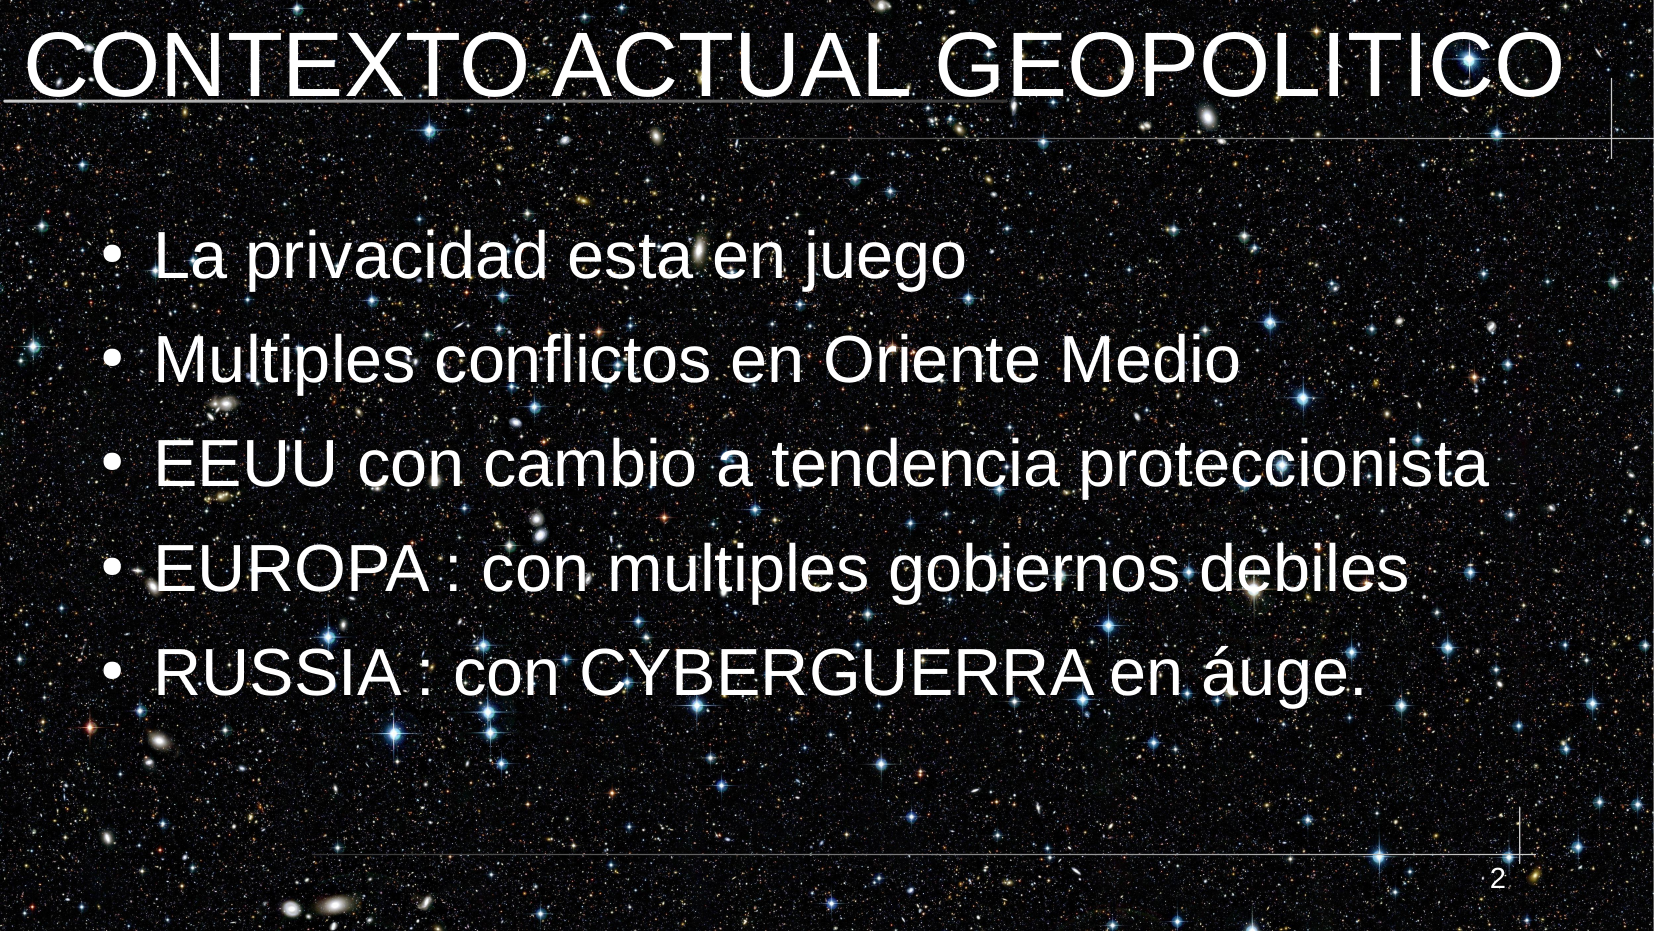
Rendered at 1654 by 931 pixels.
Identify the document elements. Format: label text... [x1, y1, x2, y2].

title CONTEXTO ACTUAL GEOPOLITICO [23, 11, 1589, 119]
picture [0, 0, 1654, 931]
list La privacidad esta en juego Multiples conflictos en Oriente Medio EEUU con cambio a tendencia proteccionista EUROPA : con multiples gobiernos debiles RUSSIA : con CYBERGUERRA en áuge. [82, 217, 1565, 758]
